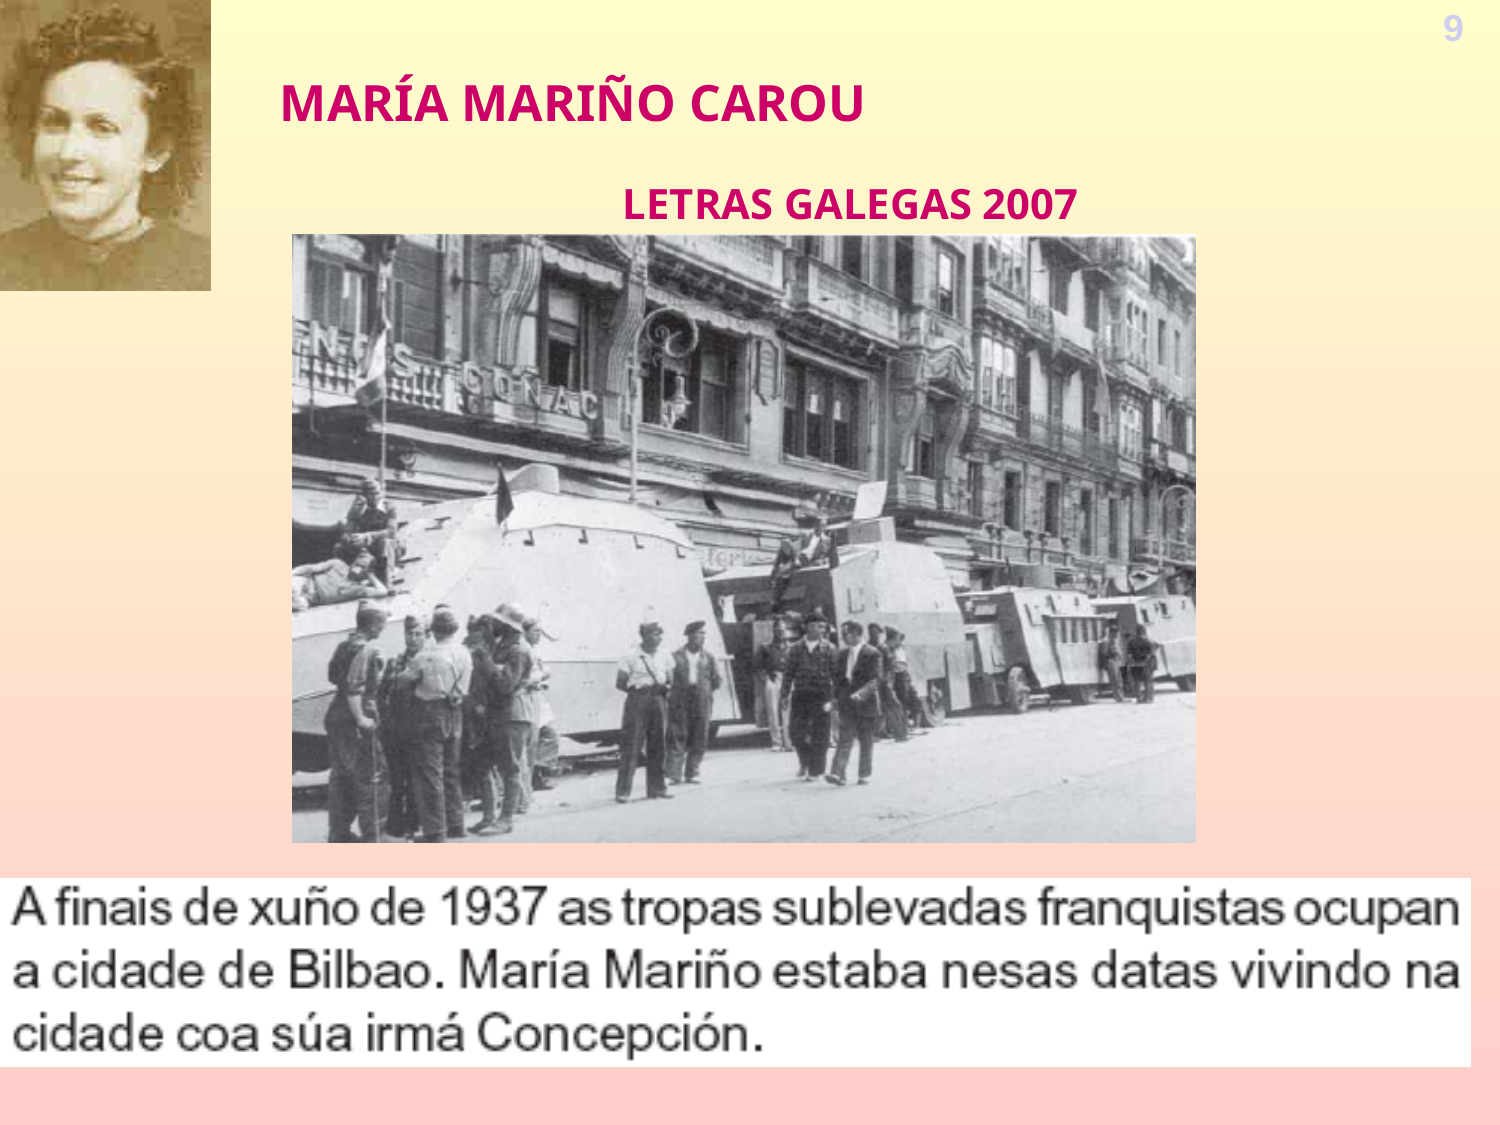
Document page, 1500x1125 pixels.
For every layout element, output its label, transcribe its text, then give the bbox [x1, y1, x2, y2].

picture [0, 878, 1471, 1067]
text_box MARÍA MARIÑO CAROU [265, 60, 975, 145]
picture [292, 234, 1196, 843]
text_box 9 [1428, 0, 1479, 58]
text_box LETRAS GALEGAS 2007 [608, 166, 1247, 240]
picture [0, 0, 211, 291]
